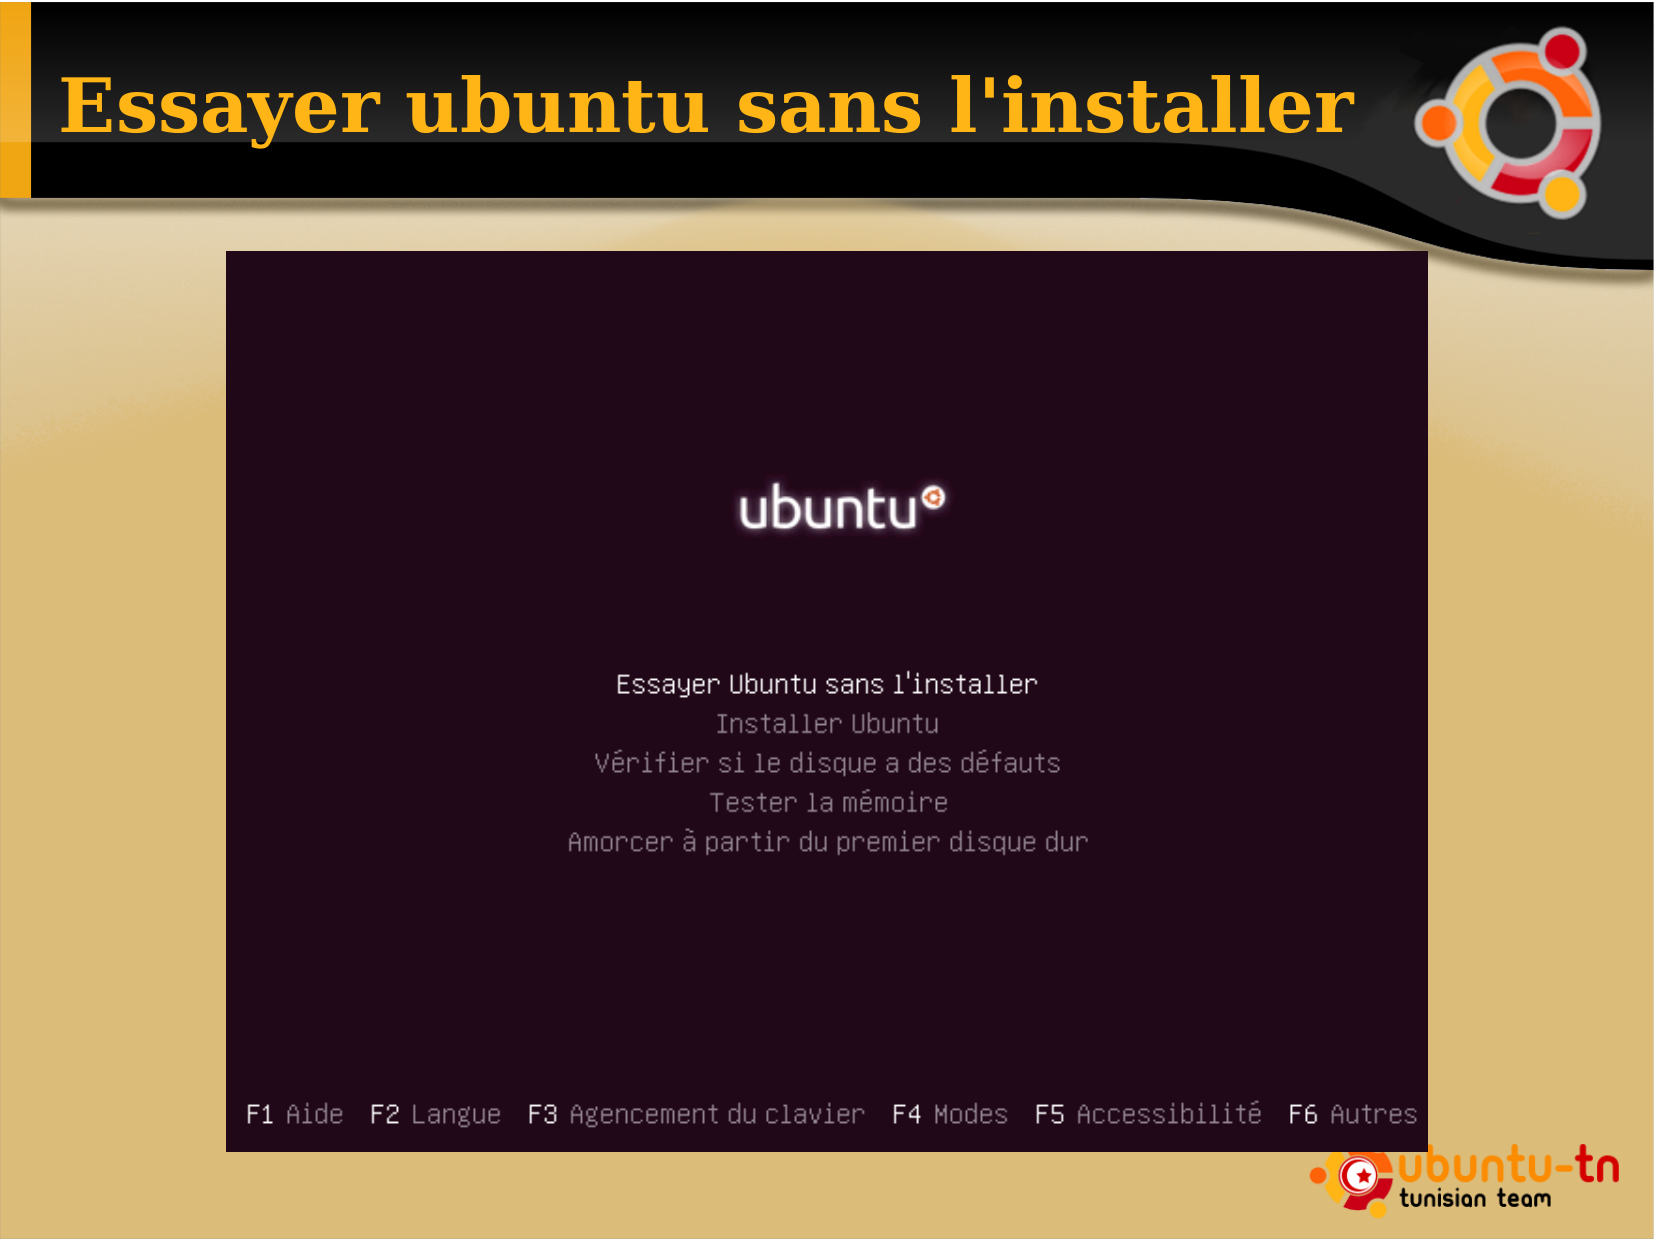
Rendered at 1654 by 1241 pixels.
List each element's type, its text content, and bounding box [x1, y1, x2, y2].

title Essayer ubuntu sans l'installer [59, 9, 1447, 202]
picture [0, 0, 1654, 1241]
